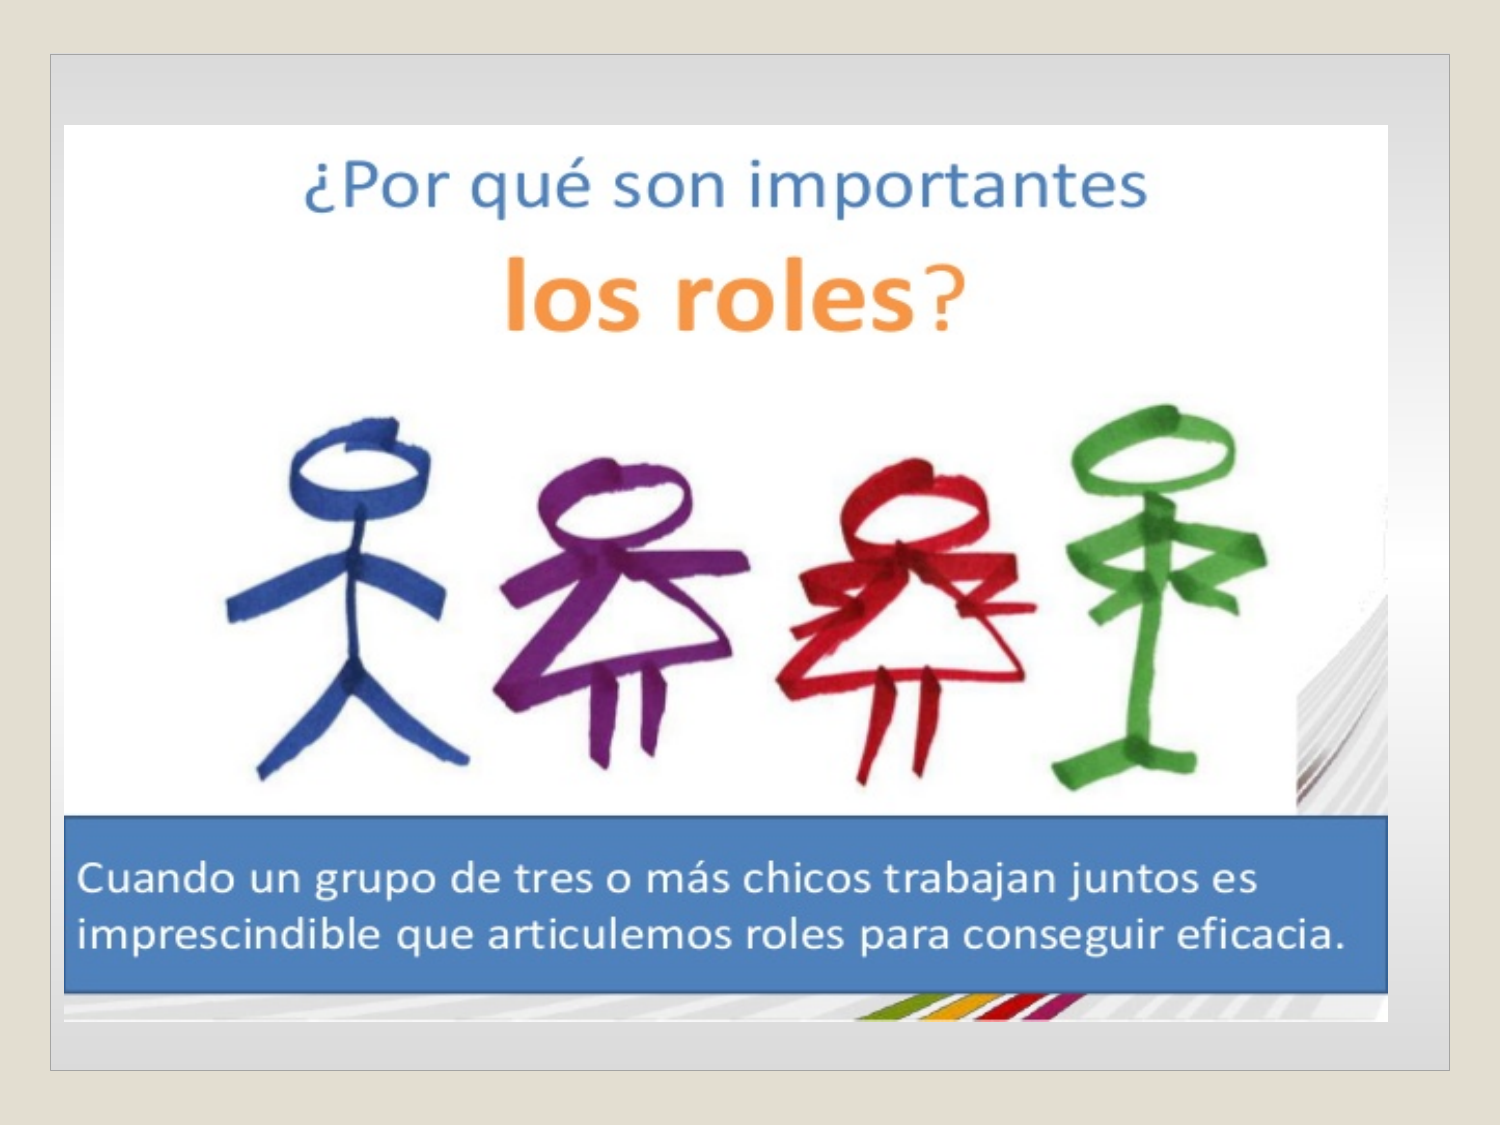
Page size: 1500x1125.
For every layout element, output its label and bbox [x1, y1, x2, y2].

picture [64, 125, 1388, 1022]
